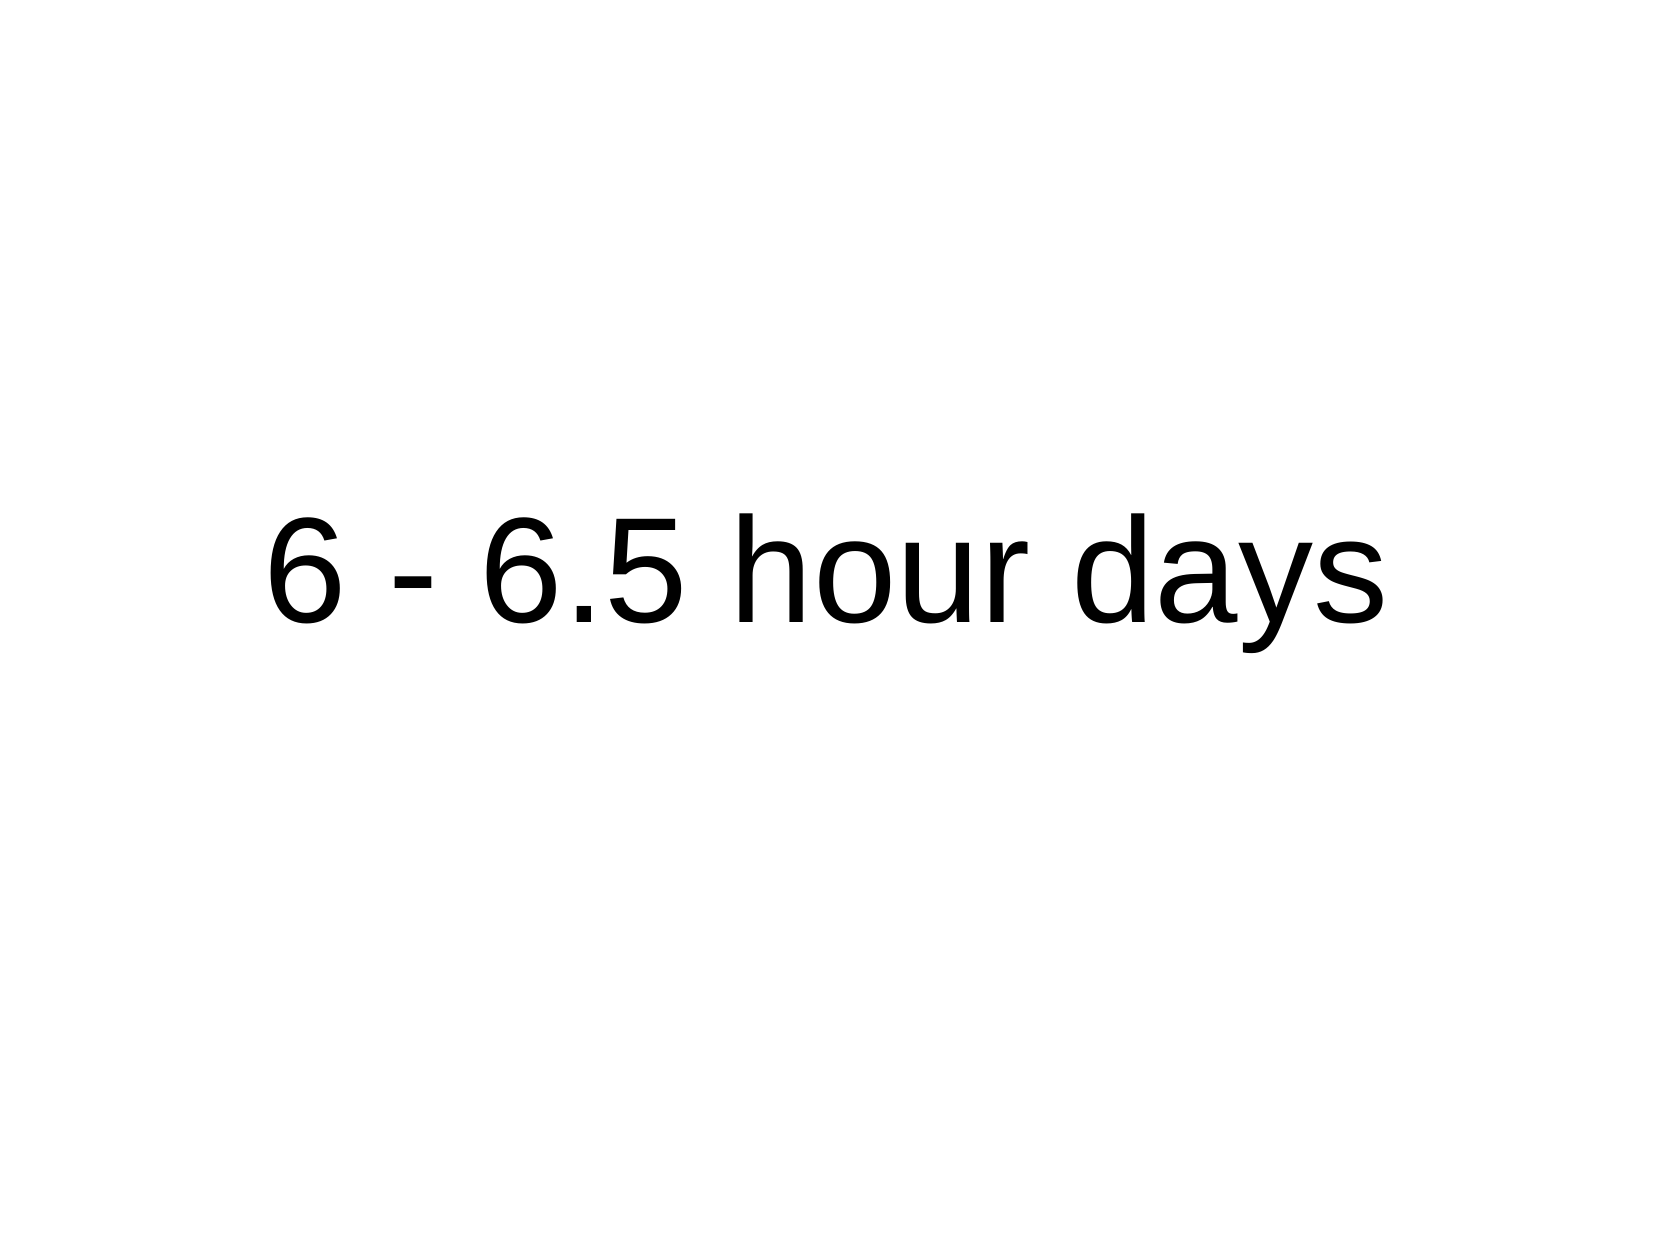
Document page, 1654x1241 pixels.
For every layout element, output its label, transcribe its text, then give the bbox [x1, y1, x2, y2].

title 6 - 6.5 hour days [82, 56, 1571, 1086]
